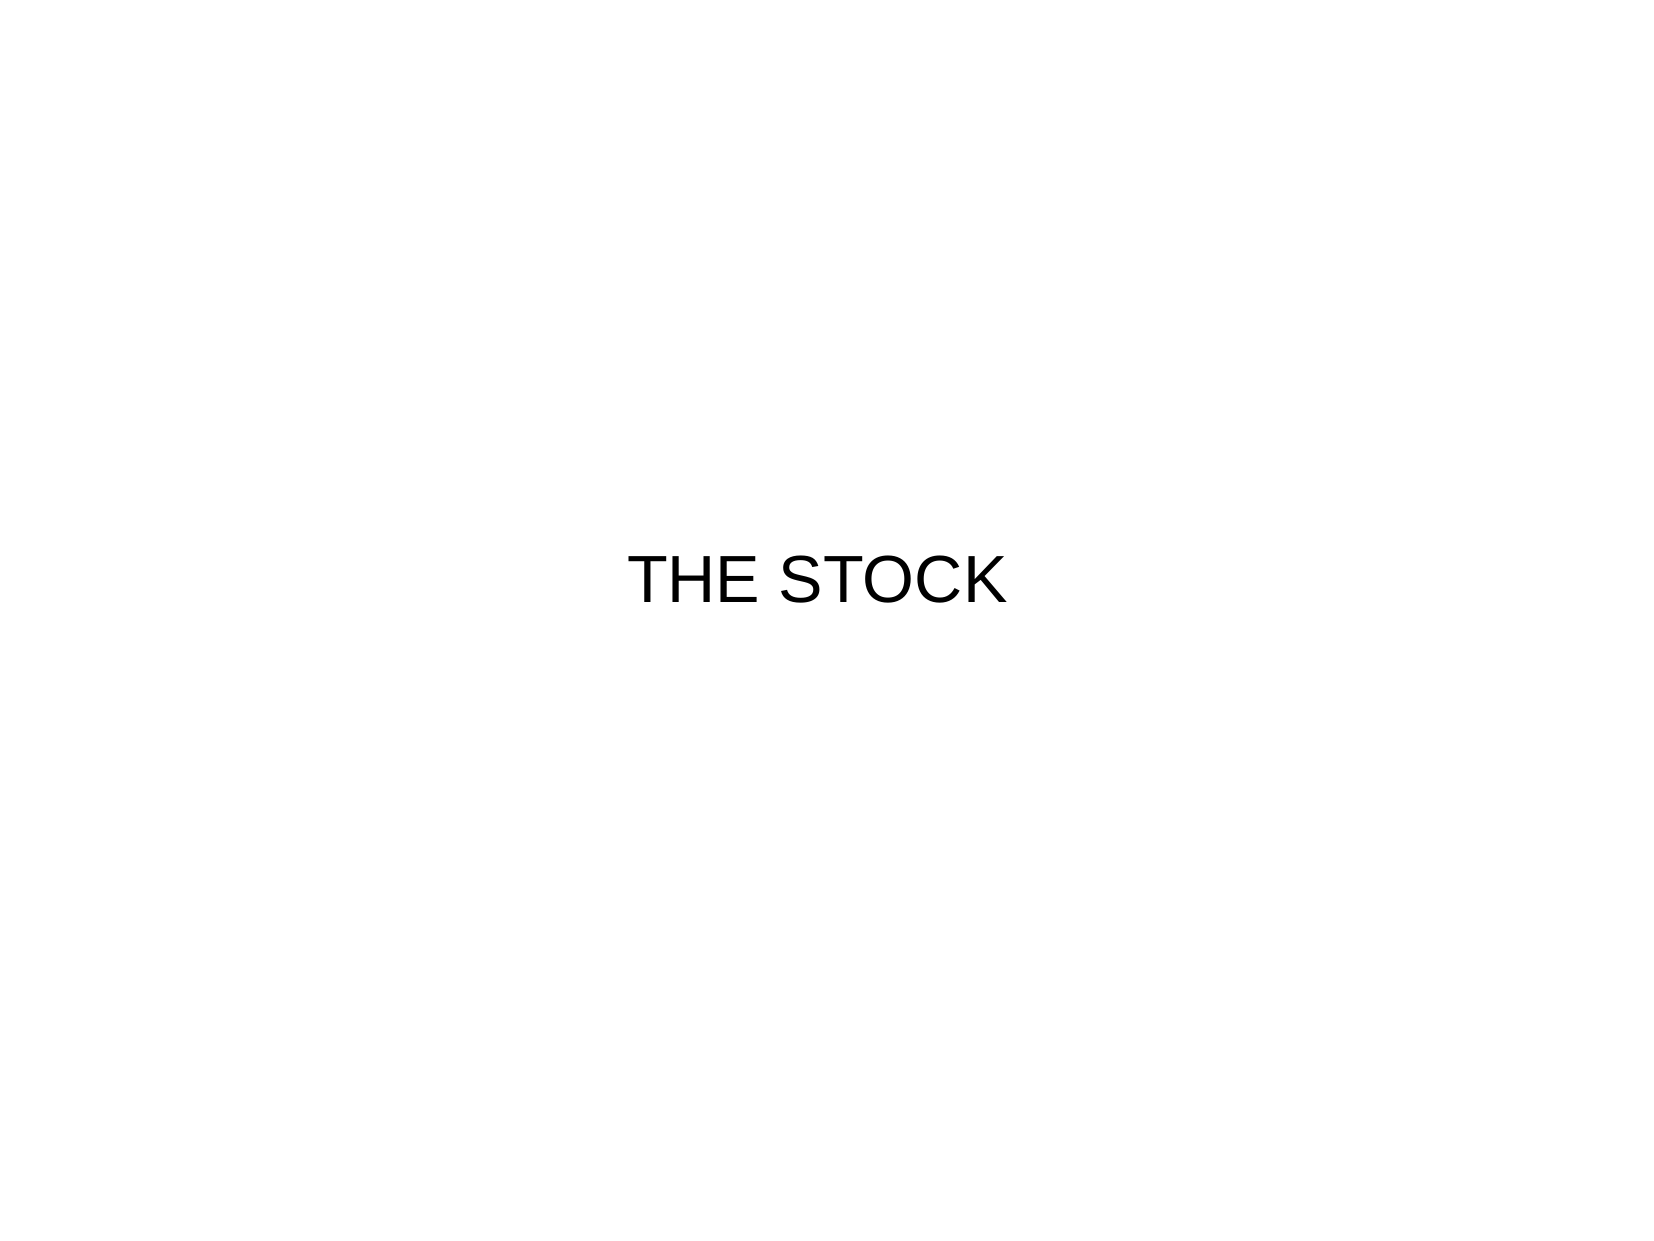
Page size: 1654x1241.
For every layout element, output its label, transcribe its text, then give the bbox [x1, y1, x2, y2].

subtitle THE STOCK [82, 49, 1571, 1109]
